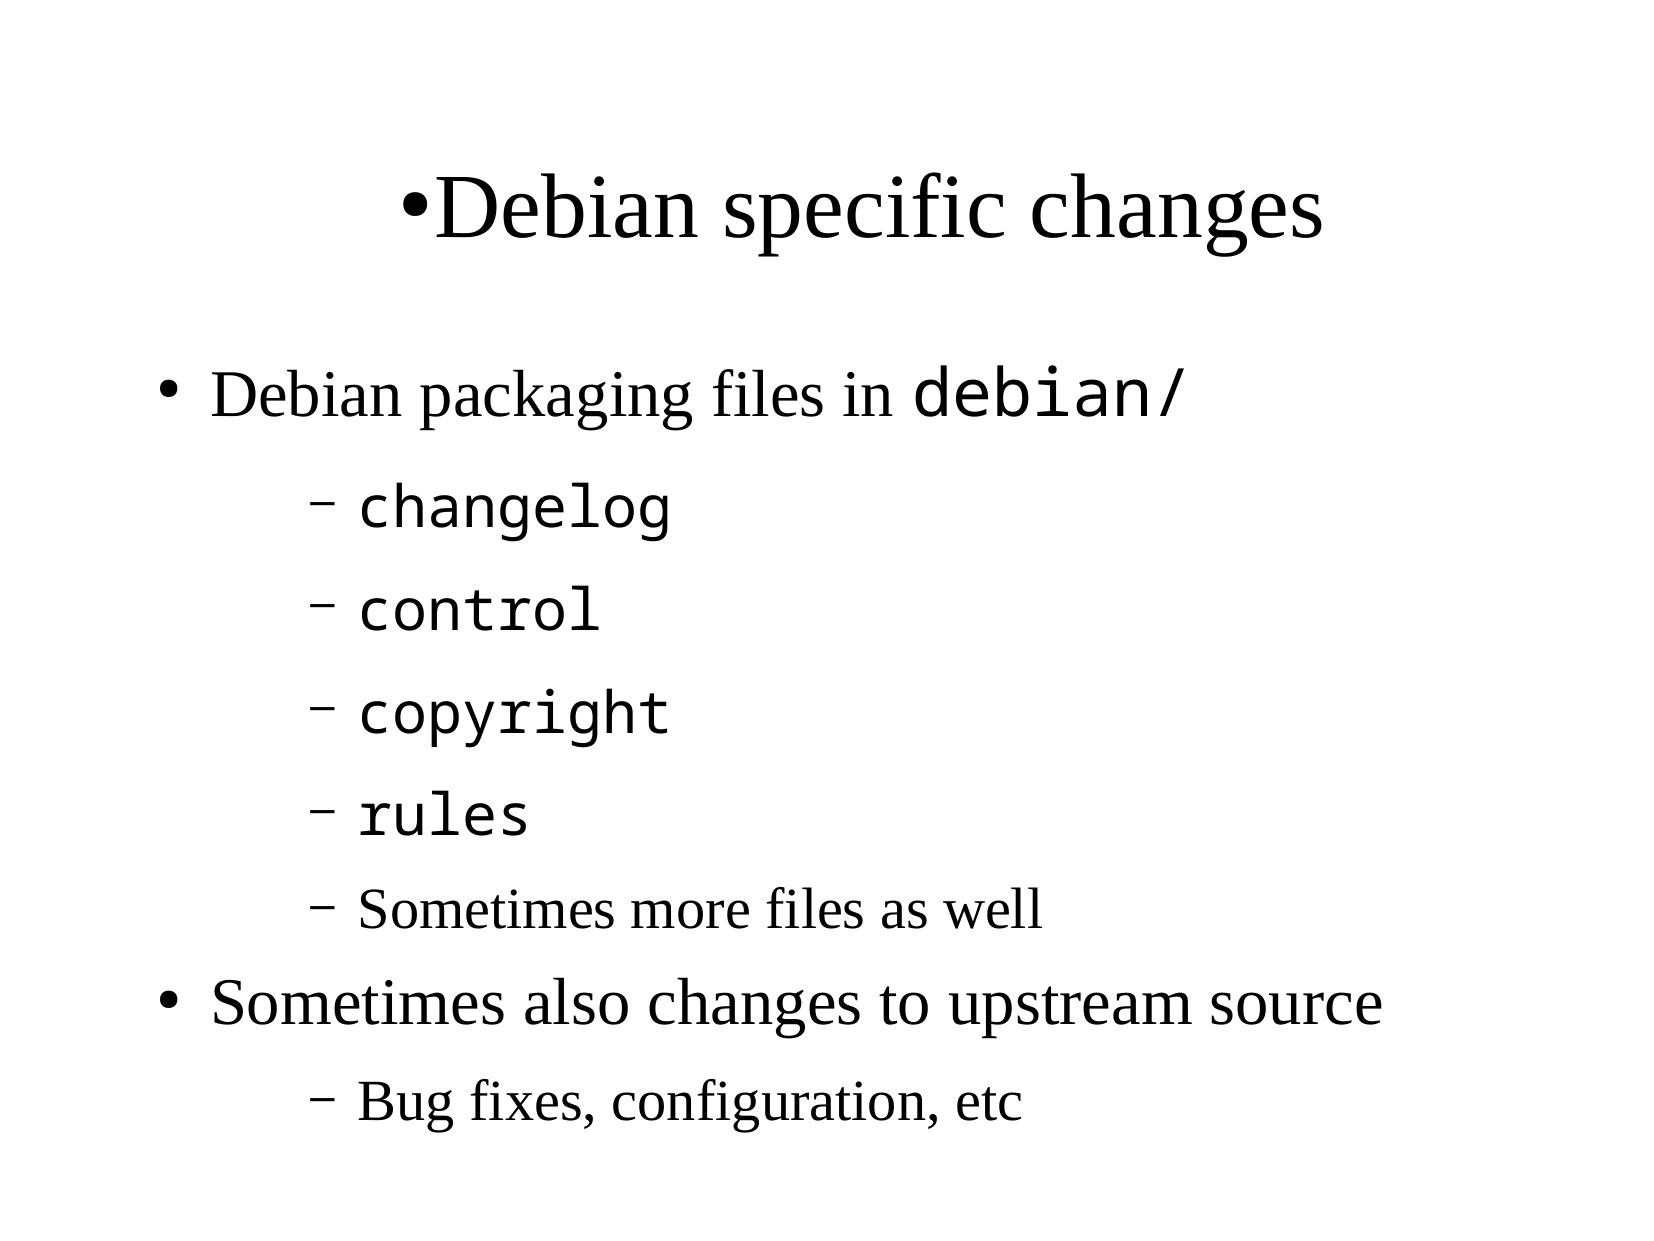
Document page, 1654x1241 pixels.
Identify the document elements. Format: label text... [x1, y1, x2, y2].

title Debian specific changes [121, 102, 1534, 311]
list Debian packaging files in debian/ changelog control copyright rules Sometimes more files as well Sometimes also changes to upstream source Bug fixes, configuration, etc [121, 344, 1534, 1127]
